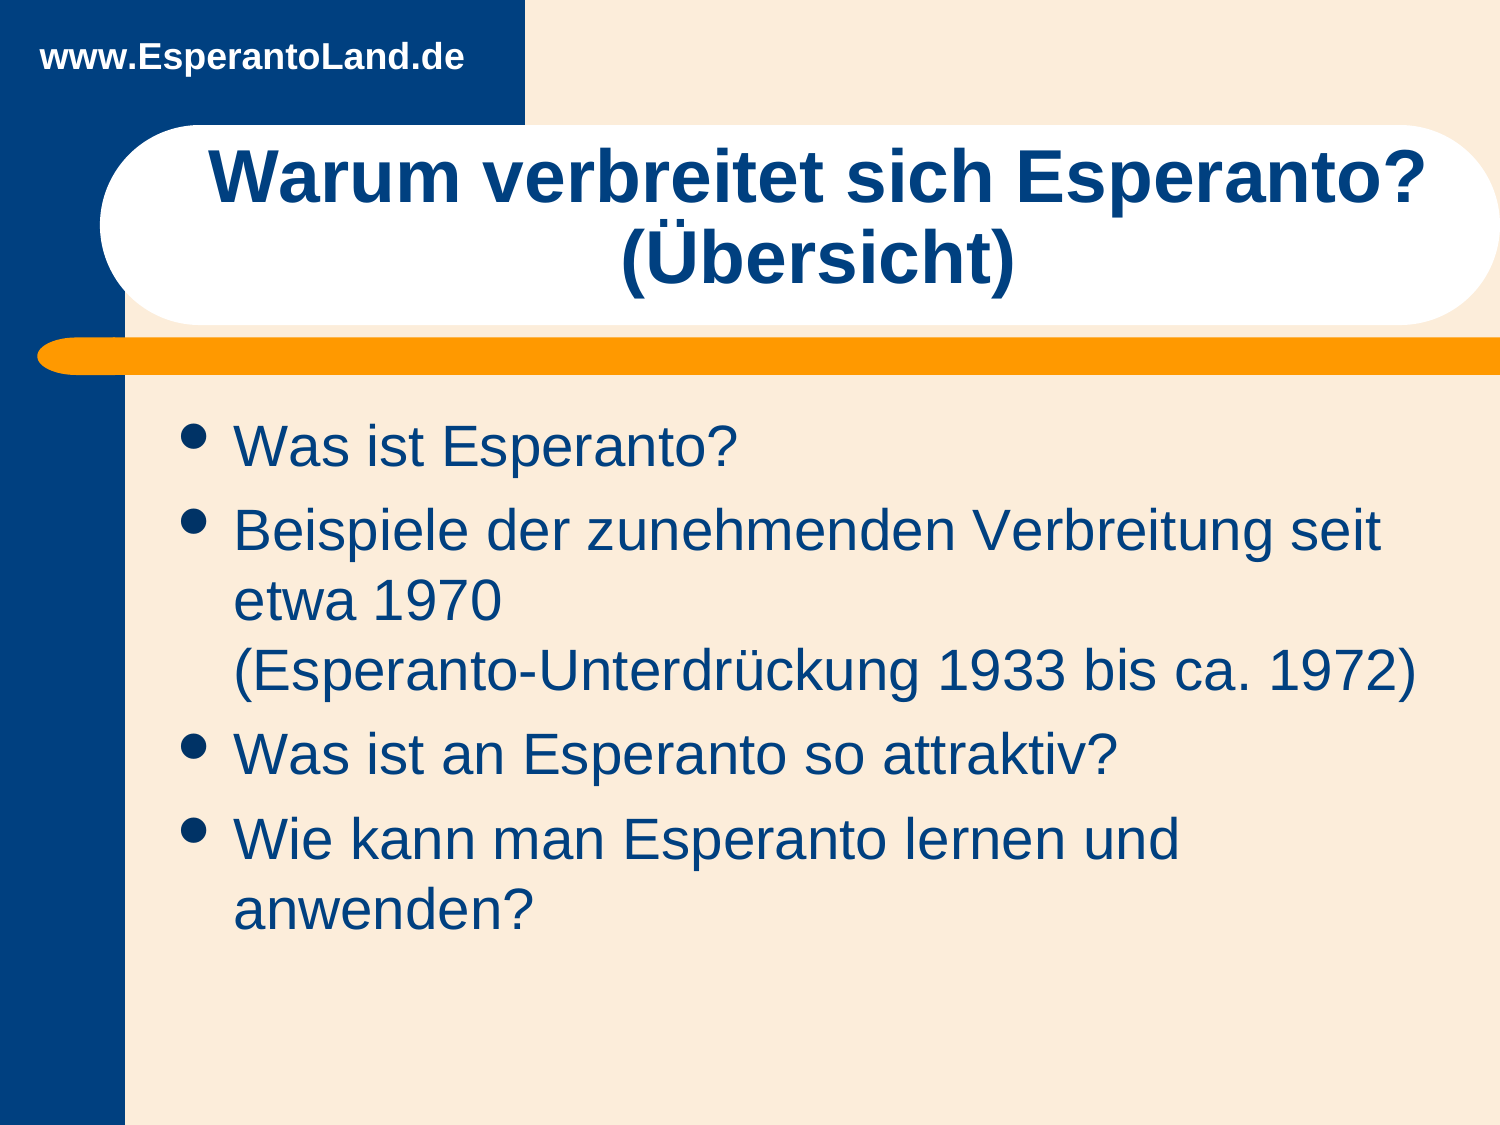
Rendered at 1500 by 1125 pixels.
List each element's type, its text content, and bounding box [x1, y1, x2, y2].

title Warum verbreitet sich Esperanto? (Übersicht) [162, 124, 1475, 313]
list Was ist Esperanto? Beispiele der zunehmenden Verbreitung seit etwa 1970 (Esperanto-Unterdrückung 1933 bis ca. 1972) Was ist an Esperanto so attraktiv? Wie kann man Esperanto lernen und anwenden? [162, 399, 1475, 1026]
